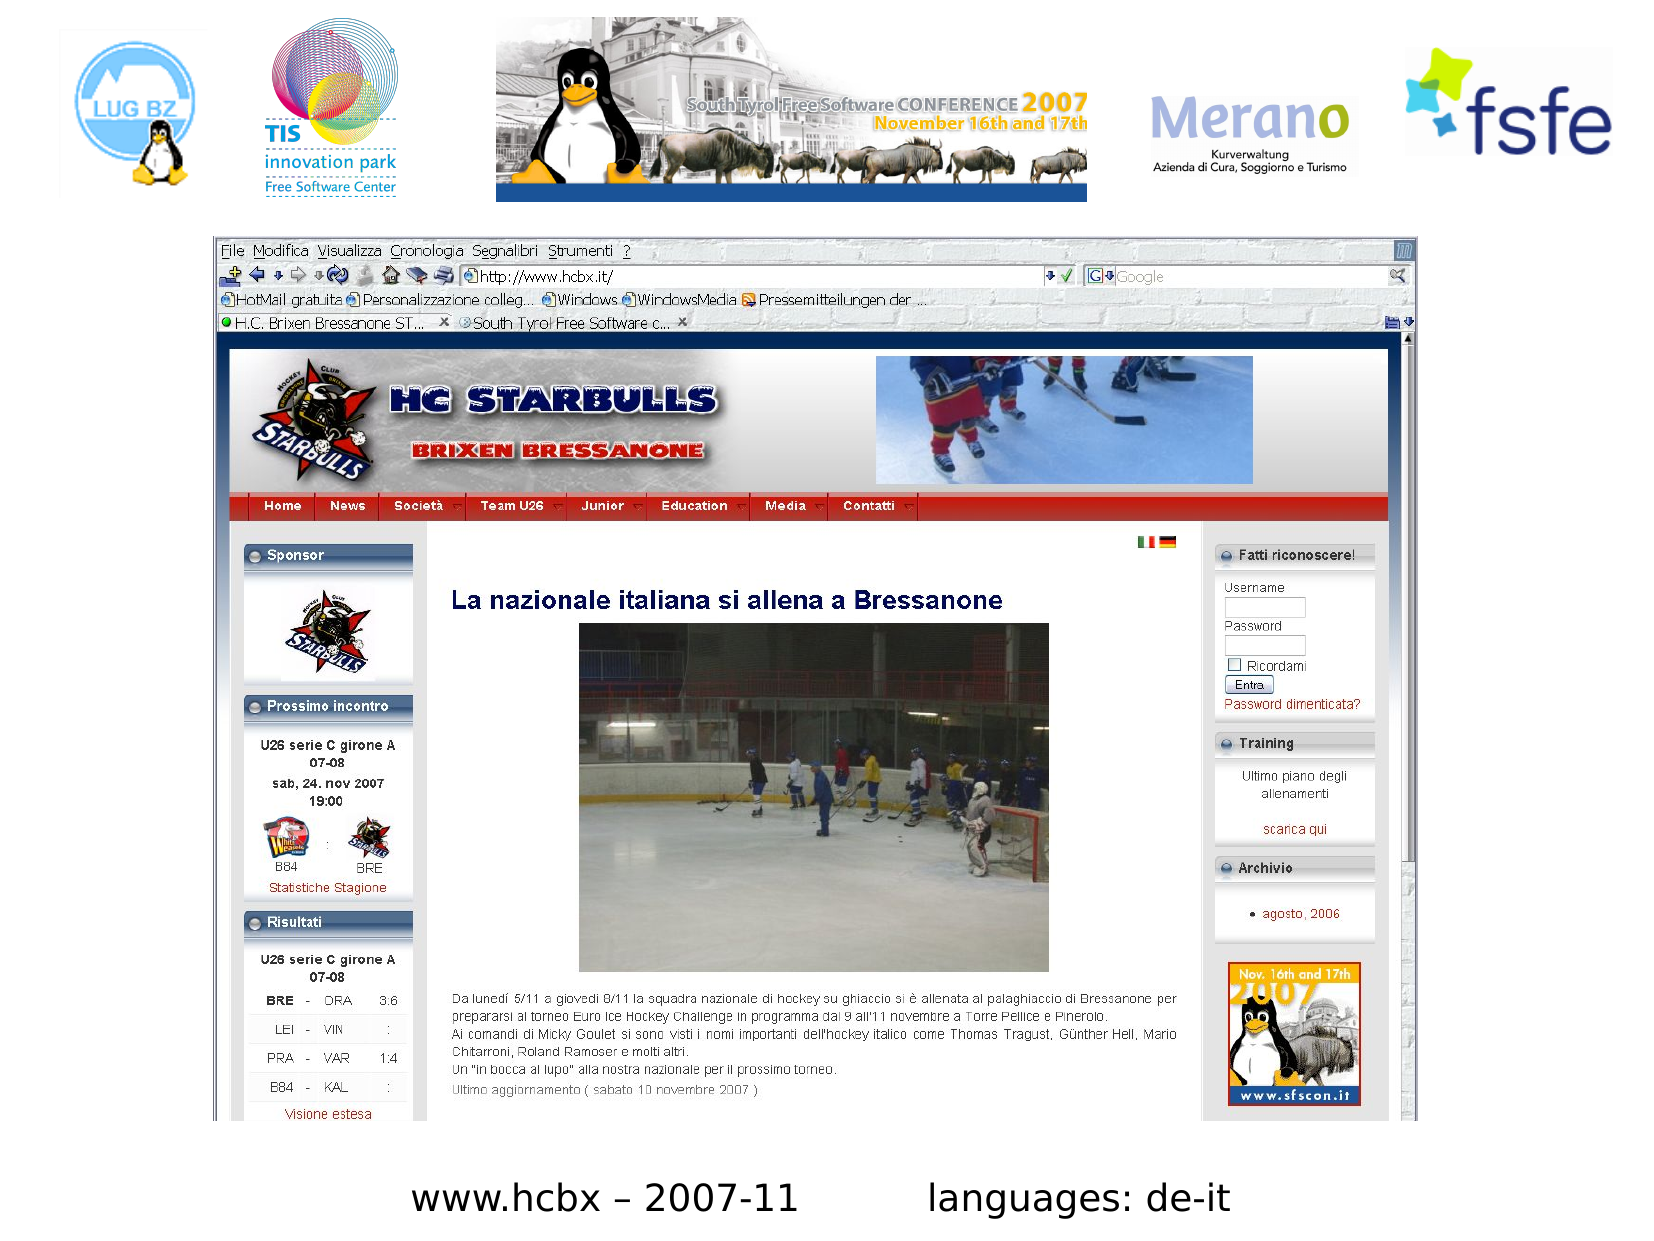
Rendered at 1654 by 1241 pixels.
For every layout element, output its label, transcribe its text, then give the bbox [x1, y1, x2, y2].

picture [496, 17, 1087, 202]
picture [265, 18, 398, 197]
picture [1405, 47, 1613, 156]
picture [1151, 96, 1359, 177]
picture [213, 236, 1418, 1121]
picture [59, 29, 220, 198]
text_box www.hcbx – 2007-11 languages: de-it [318, 1169, 1323, 1228]
